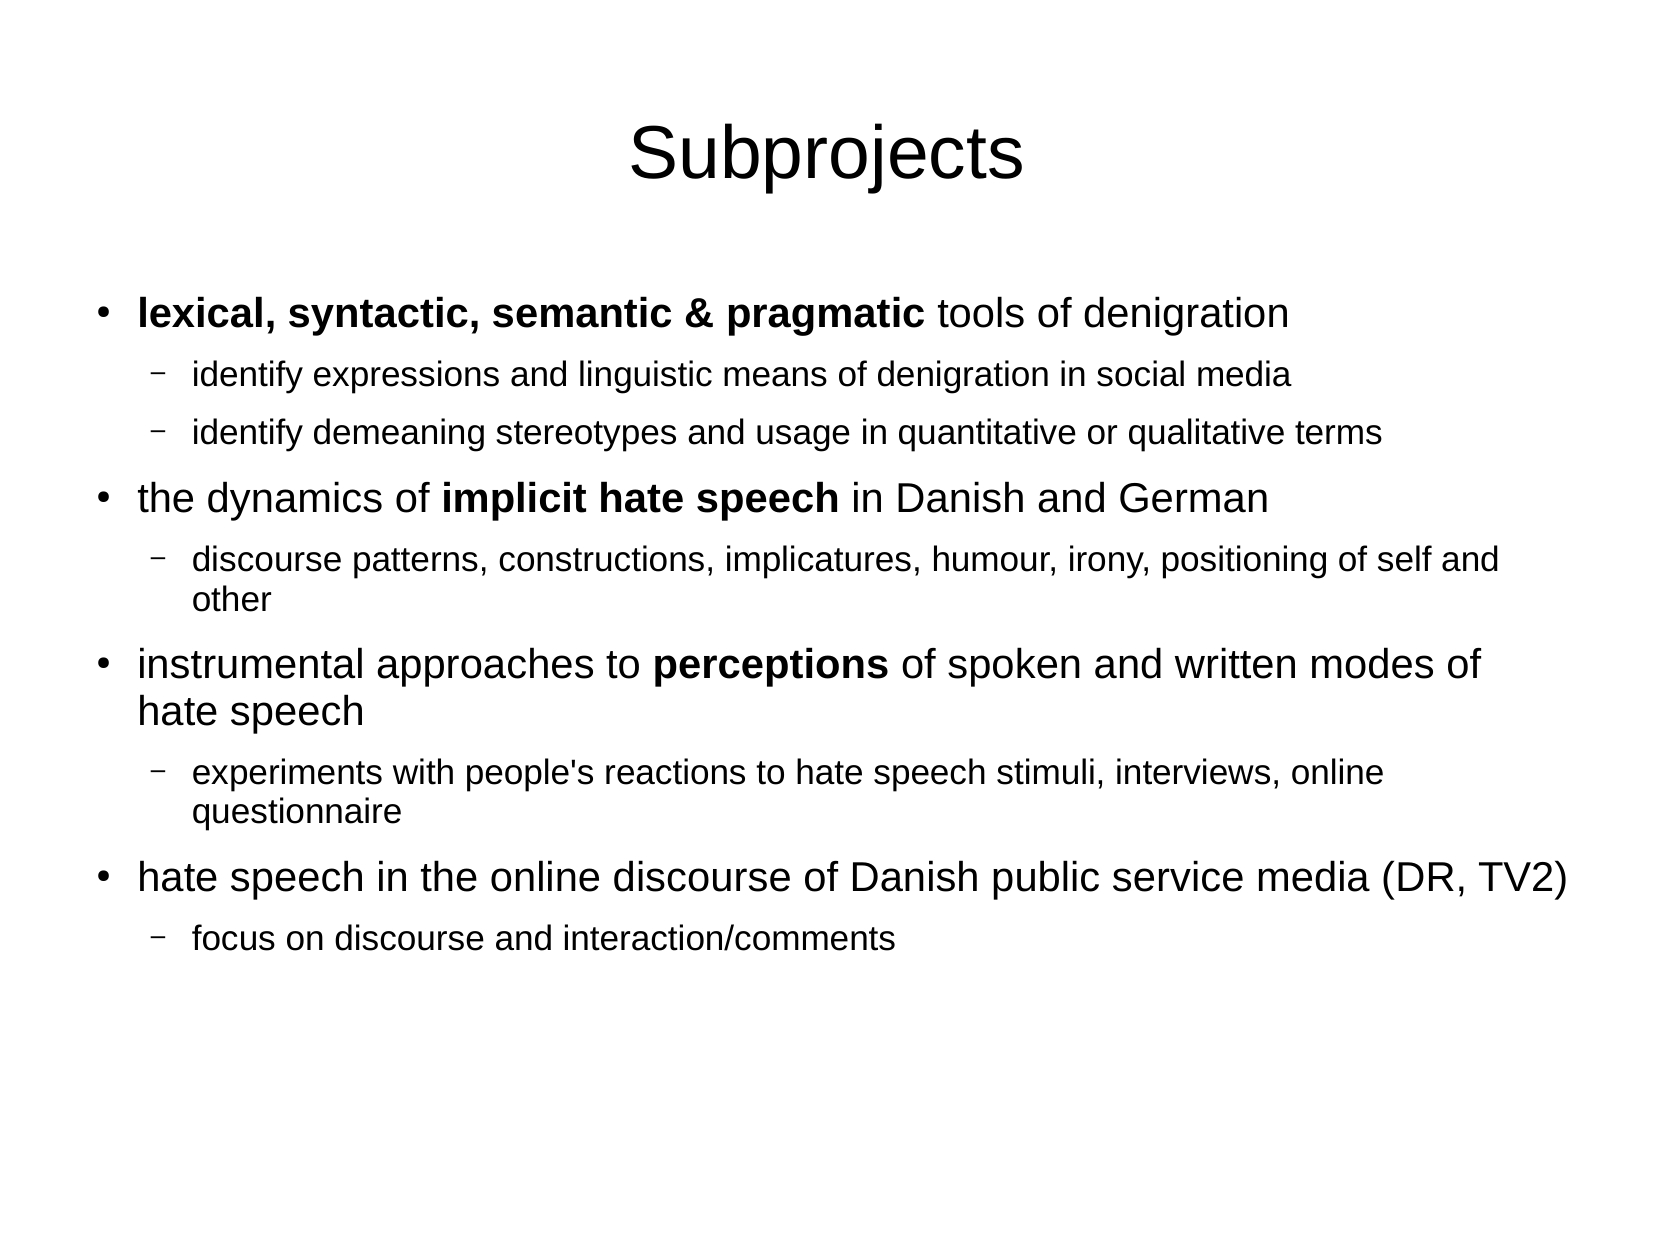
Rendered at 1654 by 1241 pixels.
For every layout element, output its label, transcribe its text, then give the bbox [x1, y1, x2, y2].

title Subprojects [82, 49, 1571, 257]
list lexical, syntactic, semantic & pragmatic tools of denigration identify expressions and linguistic means of denigration in social media identify demeaning stereotypes and usage in quantitative or qualitative terms the dynamics of implicit hate speech in Danish and German discourse patterns, constructions, implicatures, humour, irony, positioning of self and other instrumental approaches to perceptions of spoken and written modes of hate speech experiments with people's reactions to hate speech stimuli, interviews, online questionnaire hate speech in the online discourse of Danish public service media (DR, TV2) focus on discourse and interaction/comments [82, 290, 1571, 1010]
